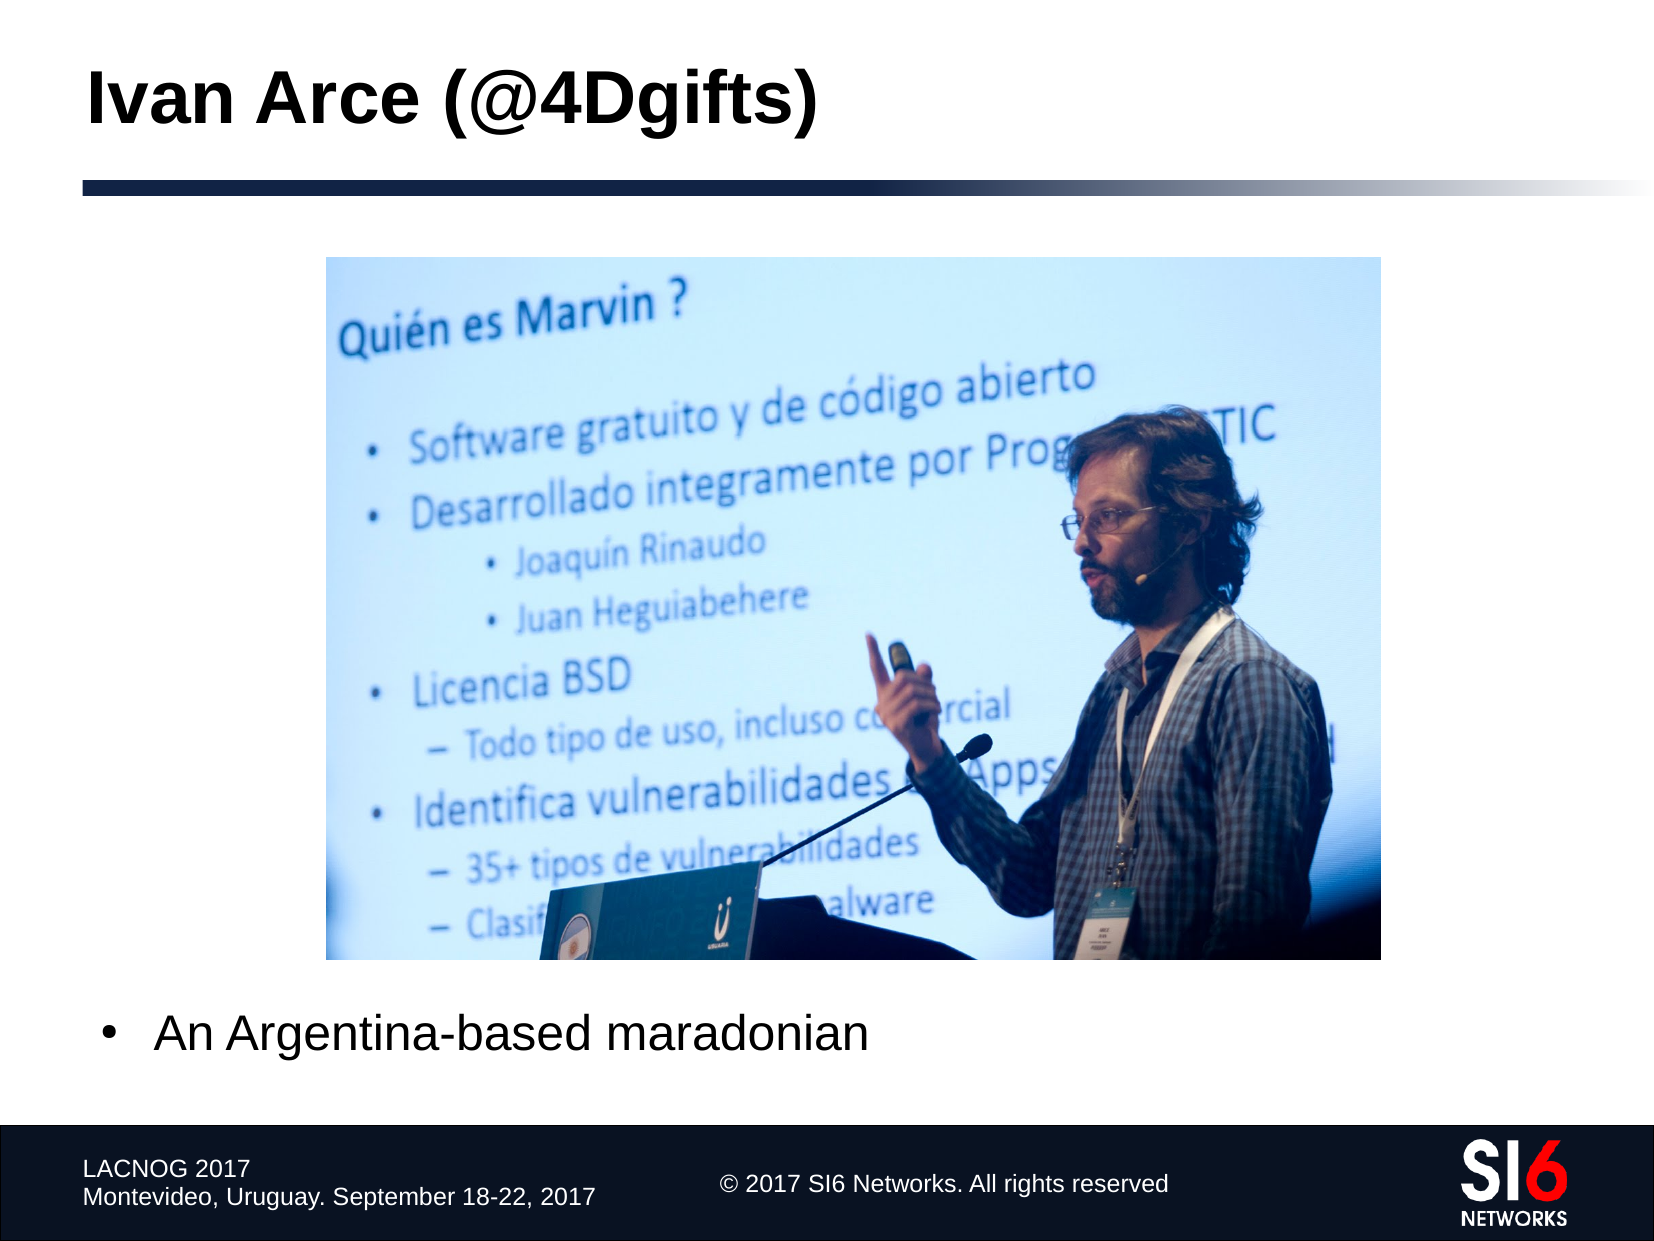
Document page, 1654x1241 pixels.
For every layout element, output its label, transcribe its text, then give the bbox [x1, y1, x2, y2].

picture [1461, 1139, 1567, 1226]
picture [326, 257, 1381, 961]
title Ivan Arce (@4Dgifts) [86, 30, 1576, 166]
list An Argentina-based maradonian [82, 1005, 1571, 1096]
